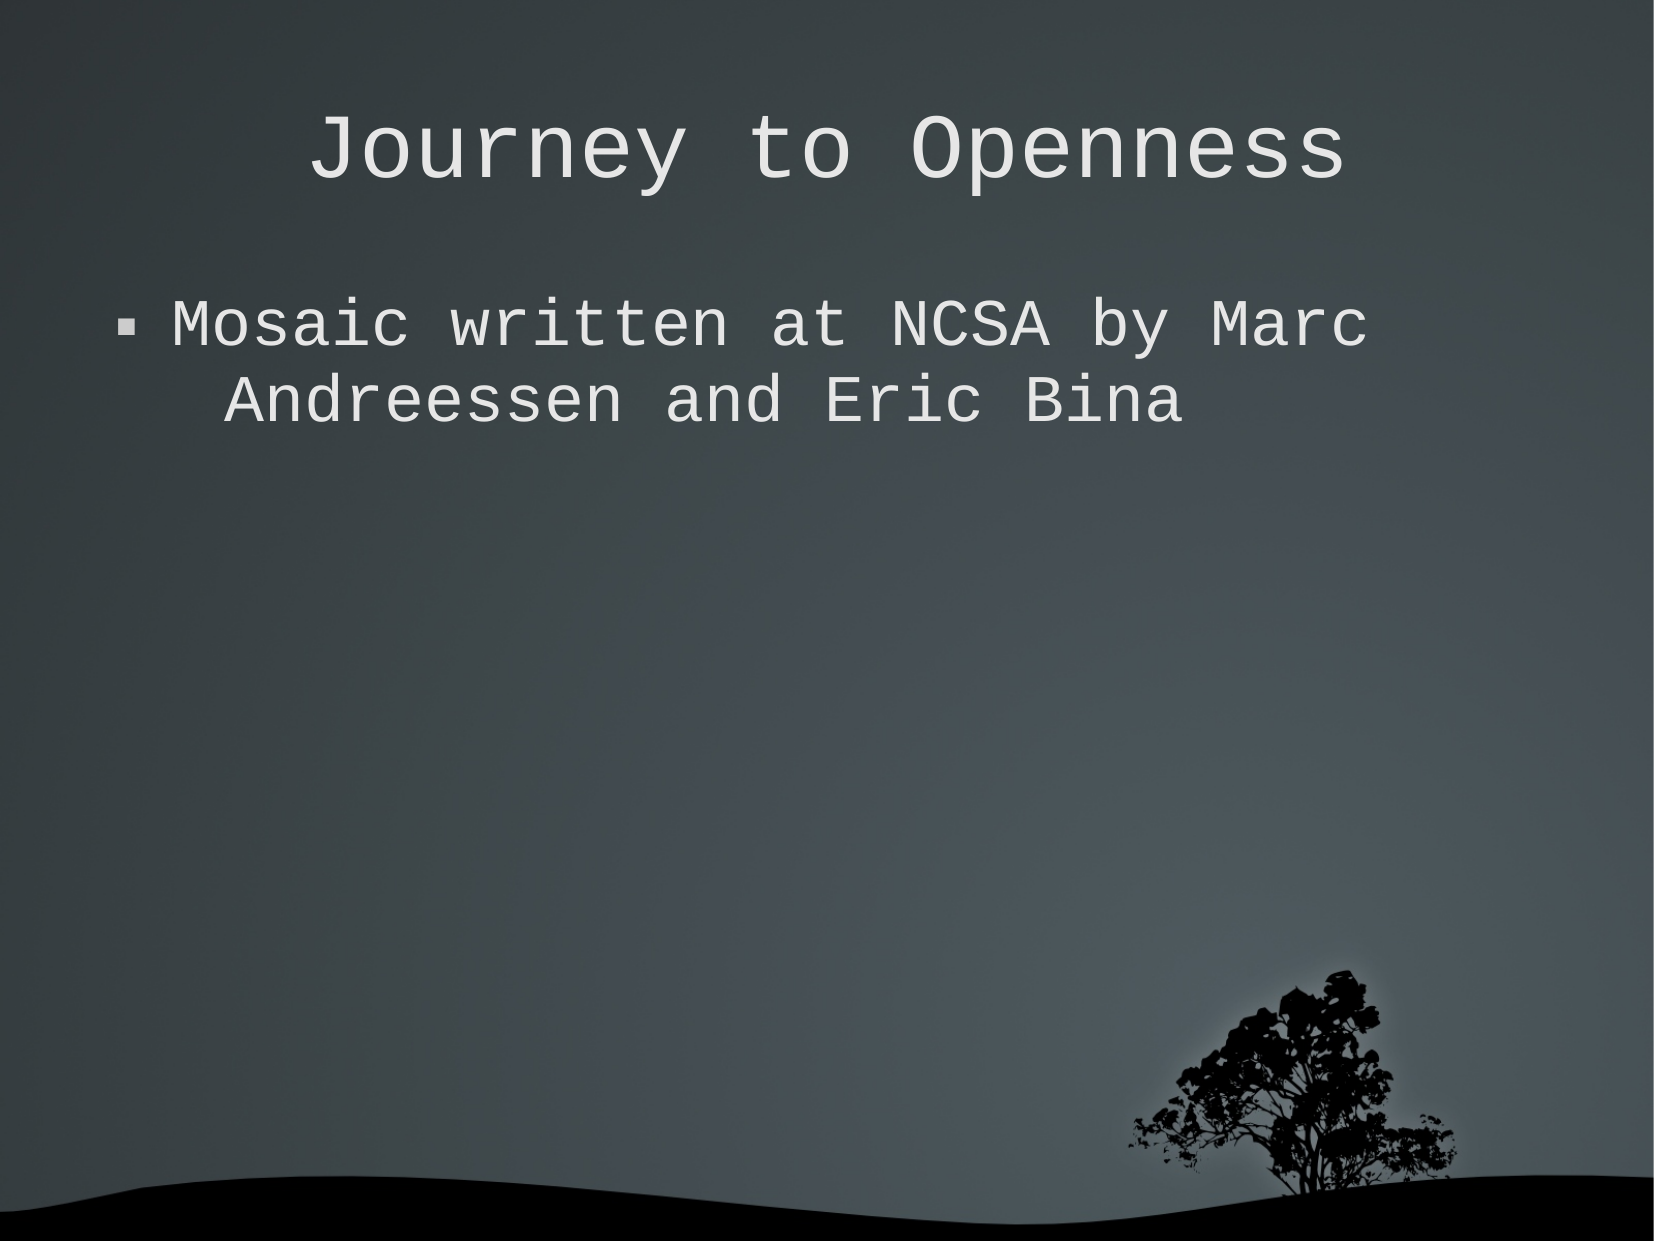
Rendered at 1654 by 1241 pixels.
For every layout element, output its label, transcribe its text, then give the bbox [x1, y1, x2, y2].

title Journey to Openness [82, 56, 1571, 250]
picture [0, 0, 1654, 1241]
list Mosaic written at NCSA by Marc Andreessen and Eric Bina [82, 290, 1571, 1094]
